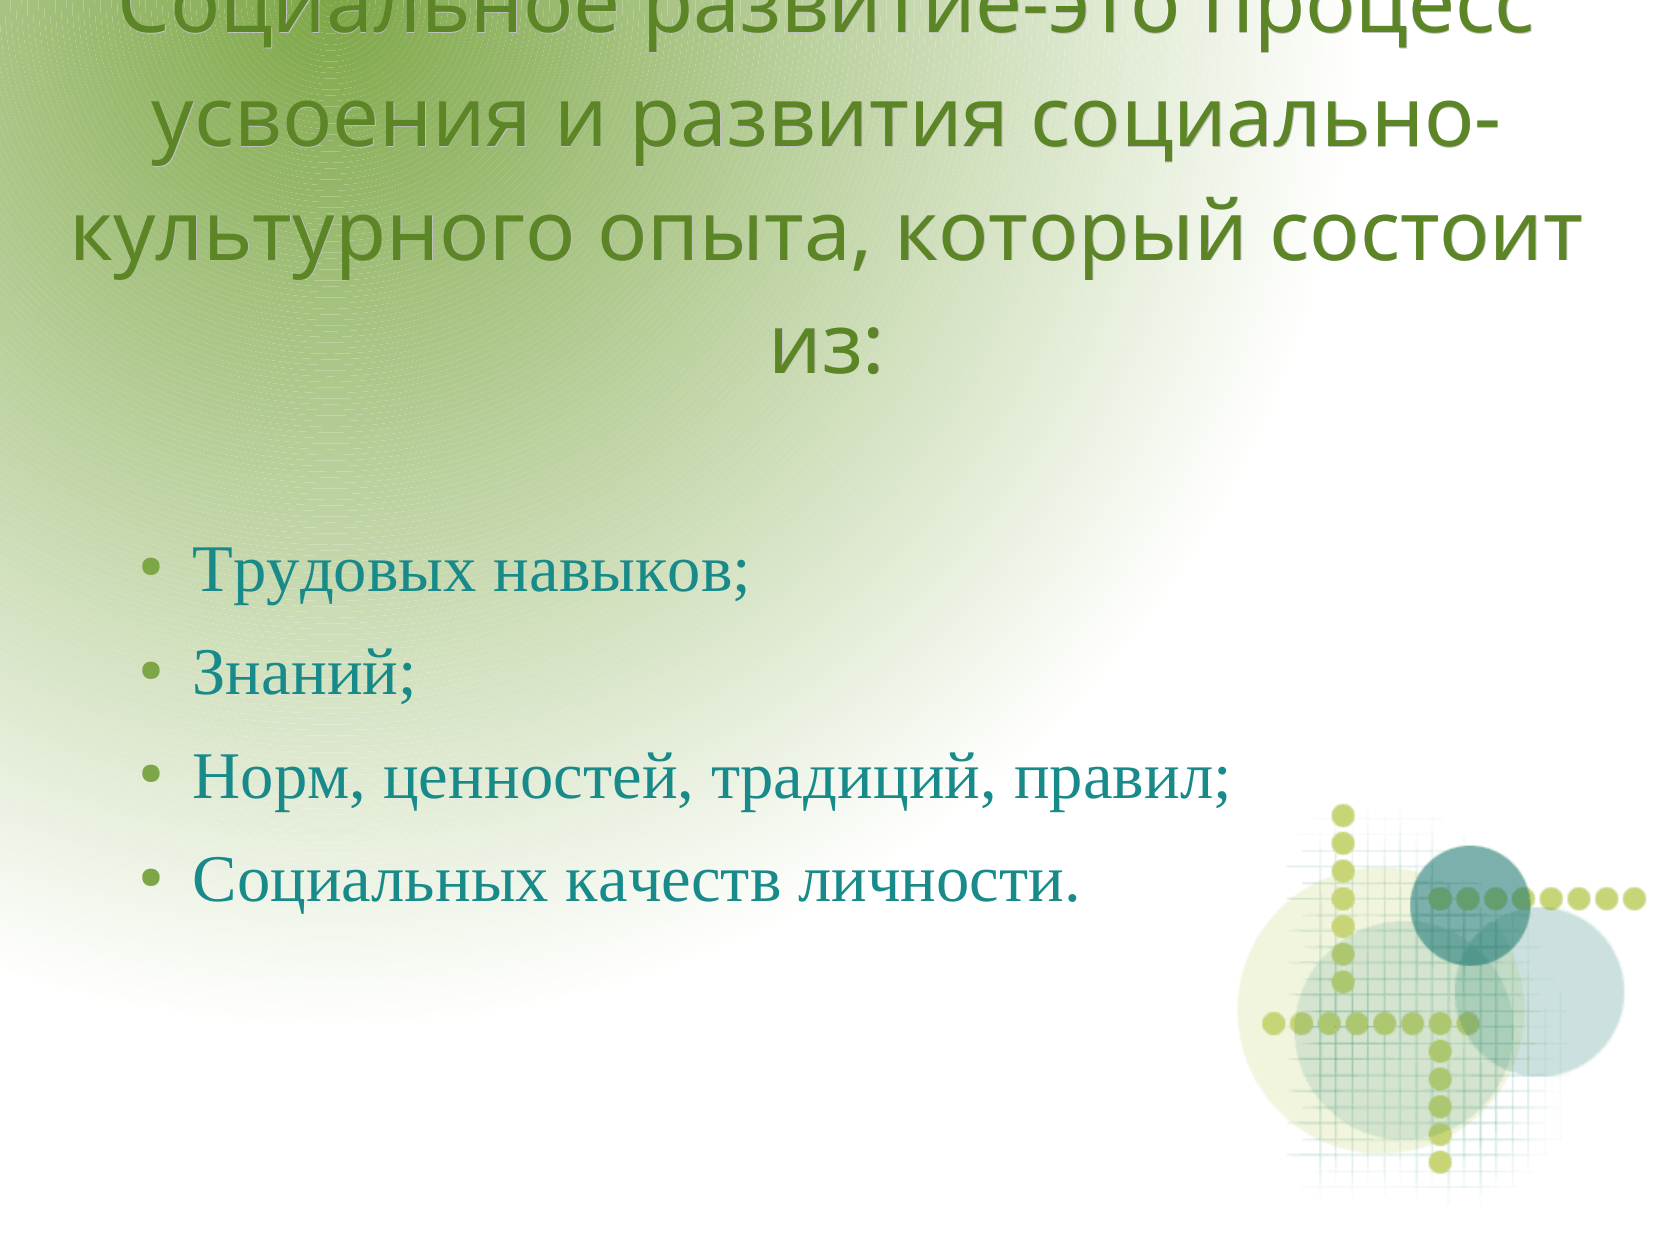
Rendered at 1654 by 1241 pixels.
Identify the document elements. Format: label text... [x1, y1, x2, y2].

title Социальное развитие-это процесс усвоения и развития социально-культурного опыта, который состоит из: [29, 20, 1625, 322]
list Трудовых навыков; Знаний; Норм, ценностей, традиций, правил; Социальных качеств личности. [121, 531, 1534, 1182]
picture [1224, 792, 1654, 1211]
